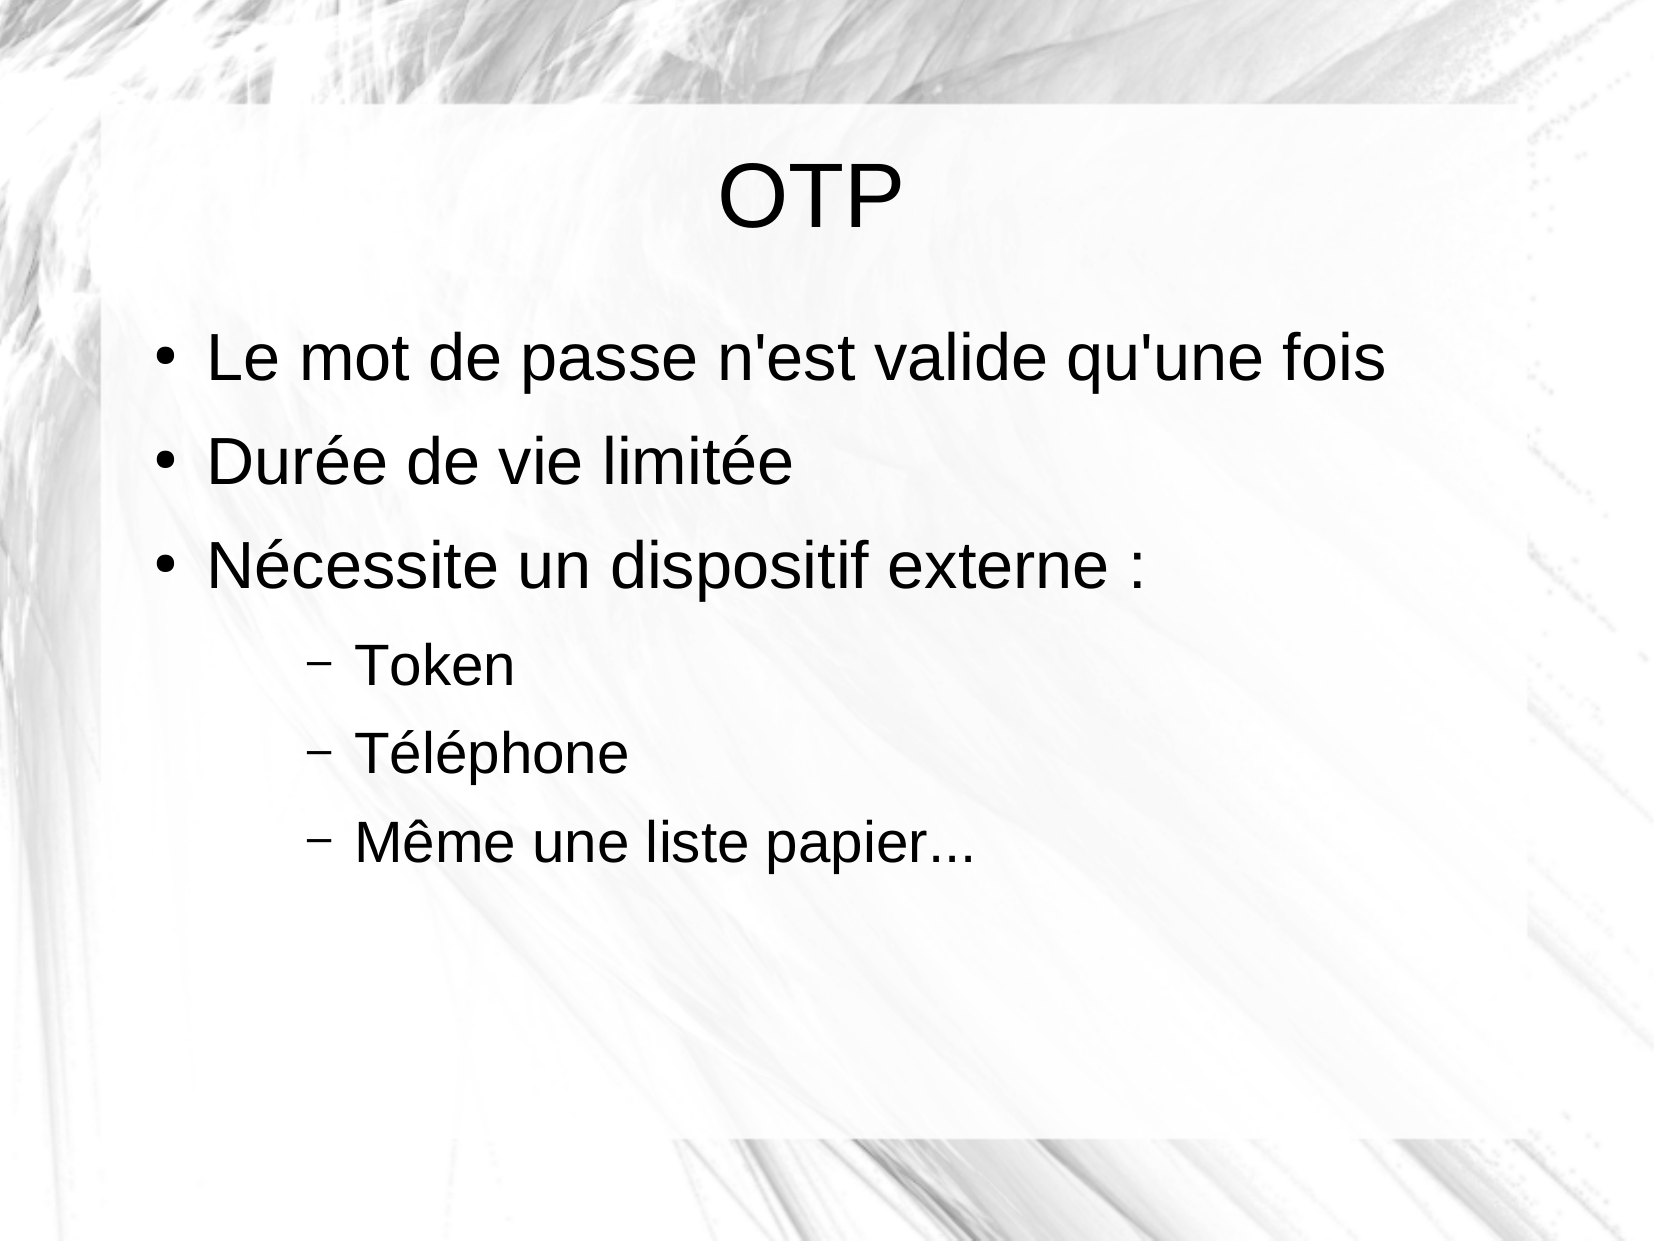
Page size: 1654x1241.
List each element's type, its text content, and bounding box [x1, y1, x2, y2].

title OTP [118, 119, 1506, 273]
picture [0, 0, 1654, 1241]
list Le mot de passe n'est valide qu'une fois Durée de vie limitée Nécessite un dispositif externe : Token Téléphone Même une liste papier... [118, 319, 1571, 931]
